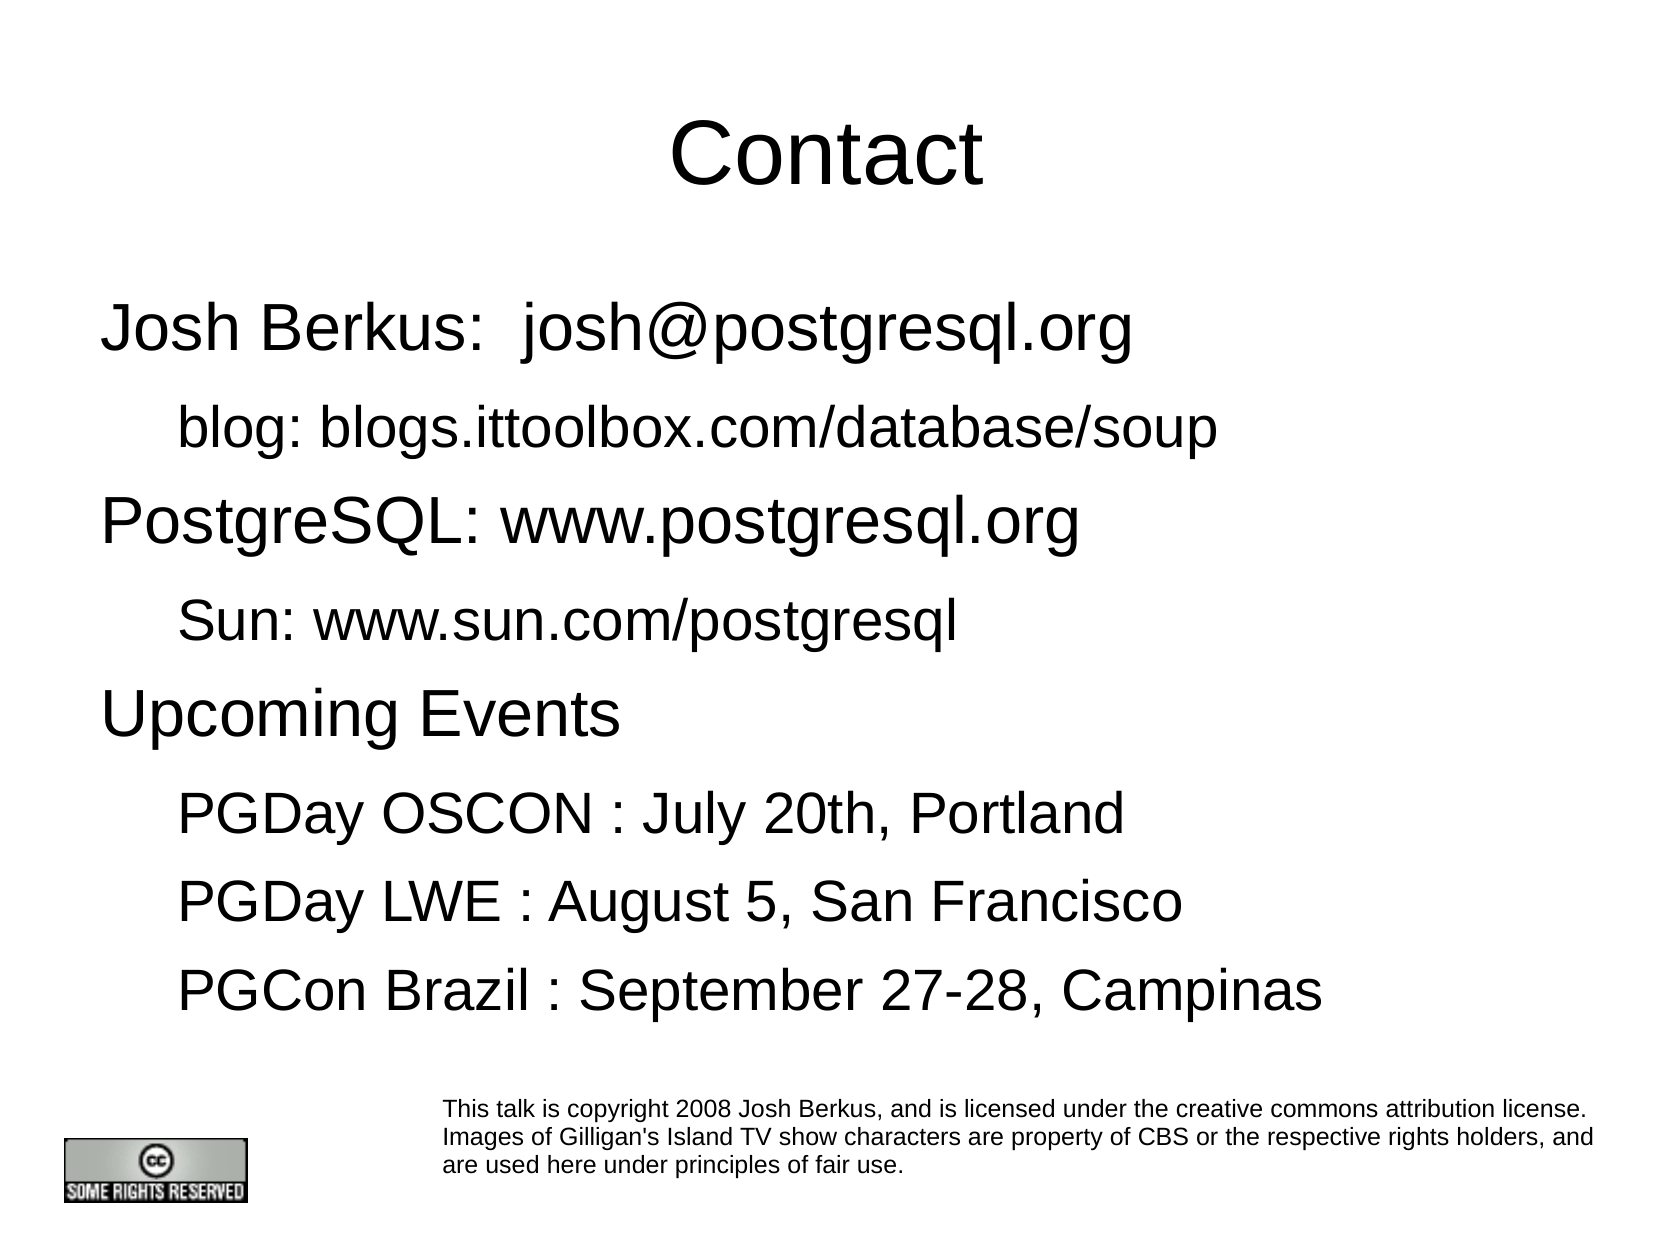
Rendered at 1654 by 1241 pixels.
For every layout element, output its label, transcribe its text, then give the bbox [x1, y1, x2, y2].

list Josh Berkus: josh@postgresql.org blog: blogs.ittoolbox.com/database/soup PostgreSQL: www.postgresql.org Sun: www.sun.com/postgresql Upcoming Events PGDay OSCON : July 20th, Portland PGDay LWE : August 5, San Francisco PGCon Brazil : September 27-28, Campinas [82, 290, 1571, 1025]
text_box This talk is copyright 2008 Josh Berkus, and is licensed under the creative commons attribution license. Images of Gilligan's Island TV show characters are property of CBS or the respective rights holders, and are used here under principles of fair use. [427, 1087, 1613, 1209]
picture [64, 1138, 248, 1203]
title Contact [82, 56, 1571, 250]
